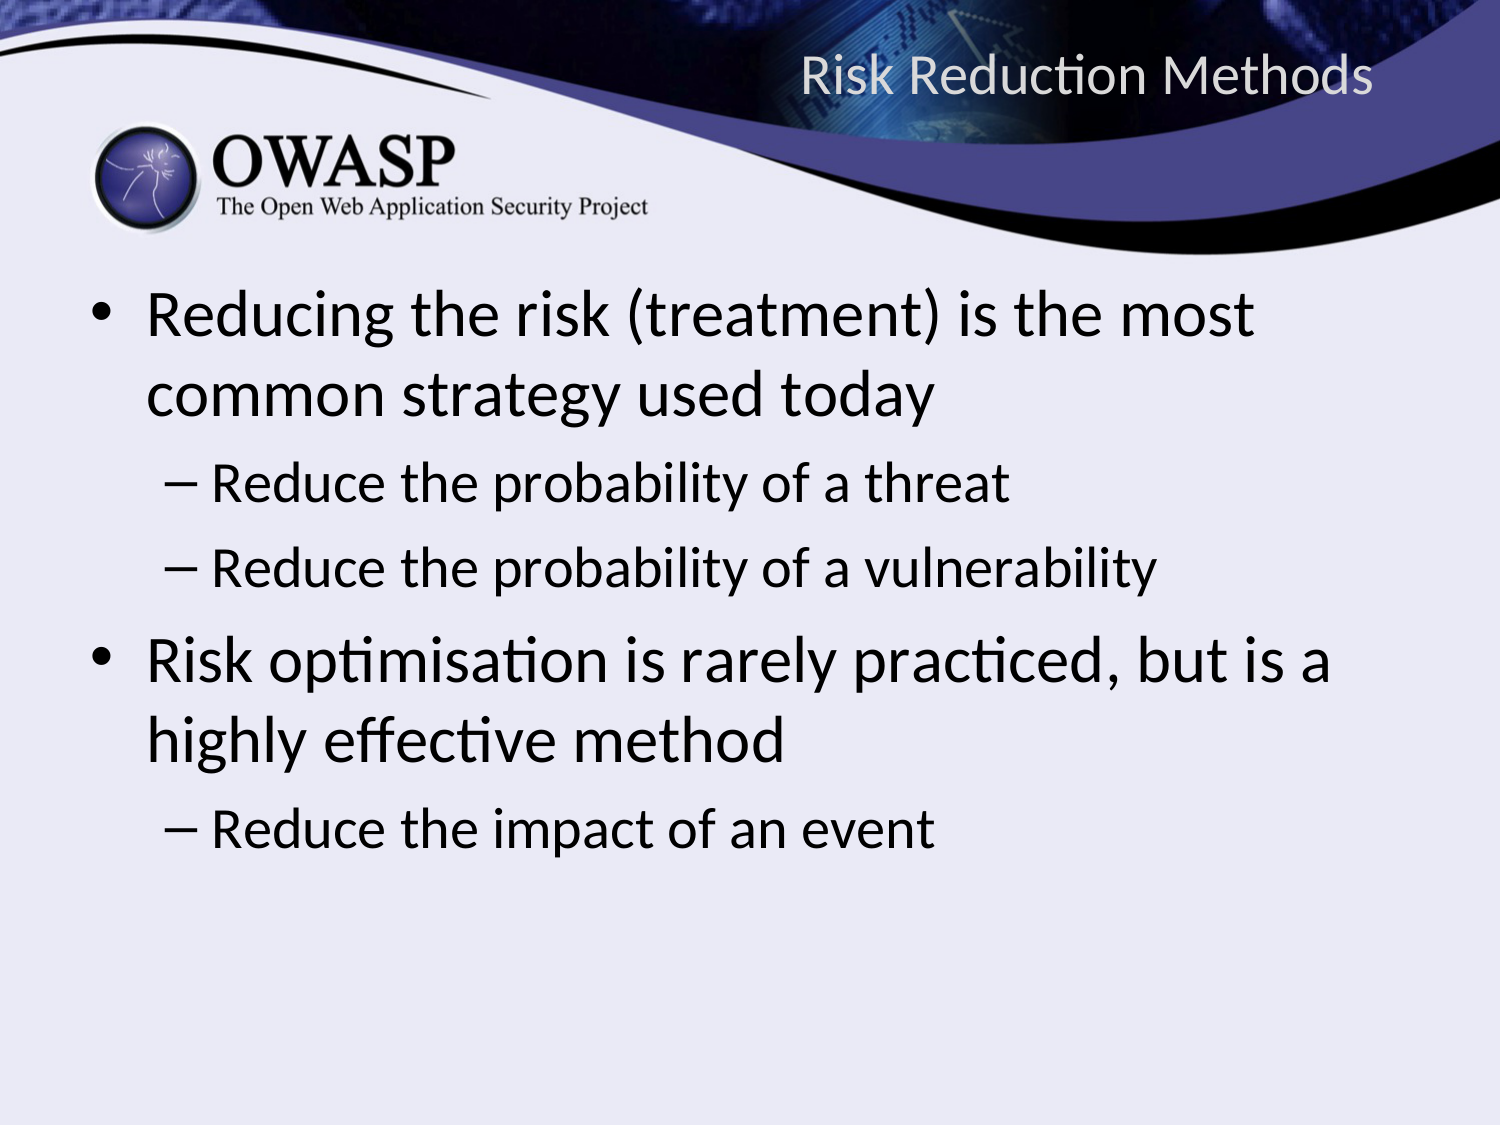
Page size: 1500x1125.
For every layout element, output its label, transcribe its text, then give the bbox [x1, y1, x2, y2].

picture [0, 0, 1500, 1125]
list Reducing the risk (treatment) is the most common strategy used today Reduce the probability of a threat Reduce the probability of a vulnerability Risk optimisation is rarely practiced, but is a highly effective method Reduce the impact of an event [75, 262, 1426, 1018]
title Risk Reduction Methods [699, 0, 1476, 149]
